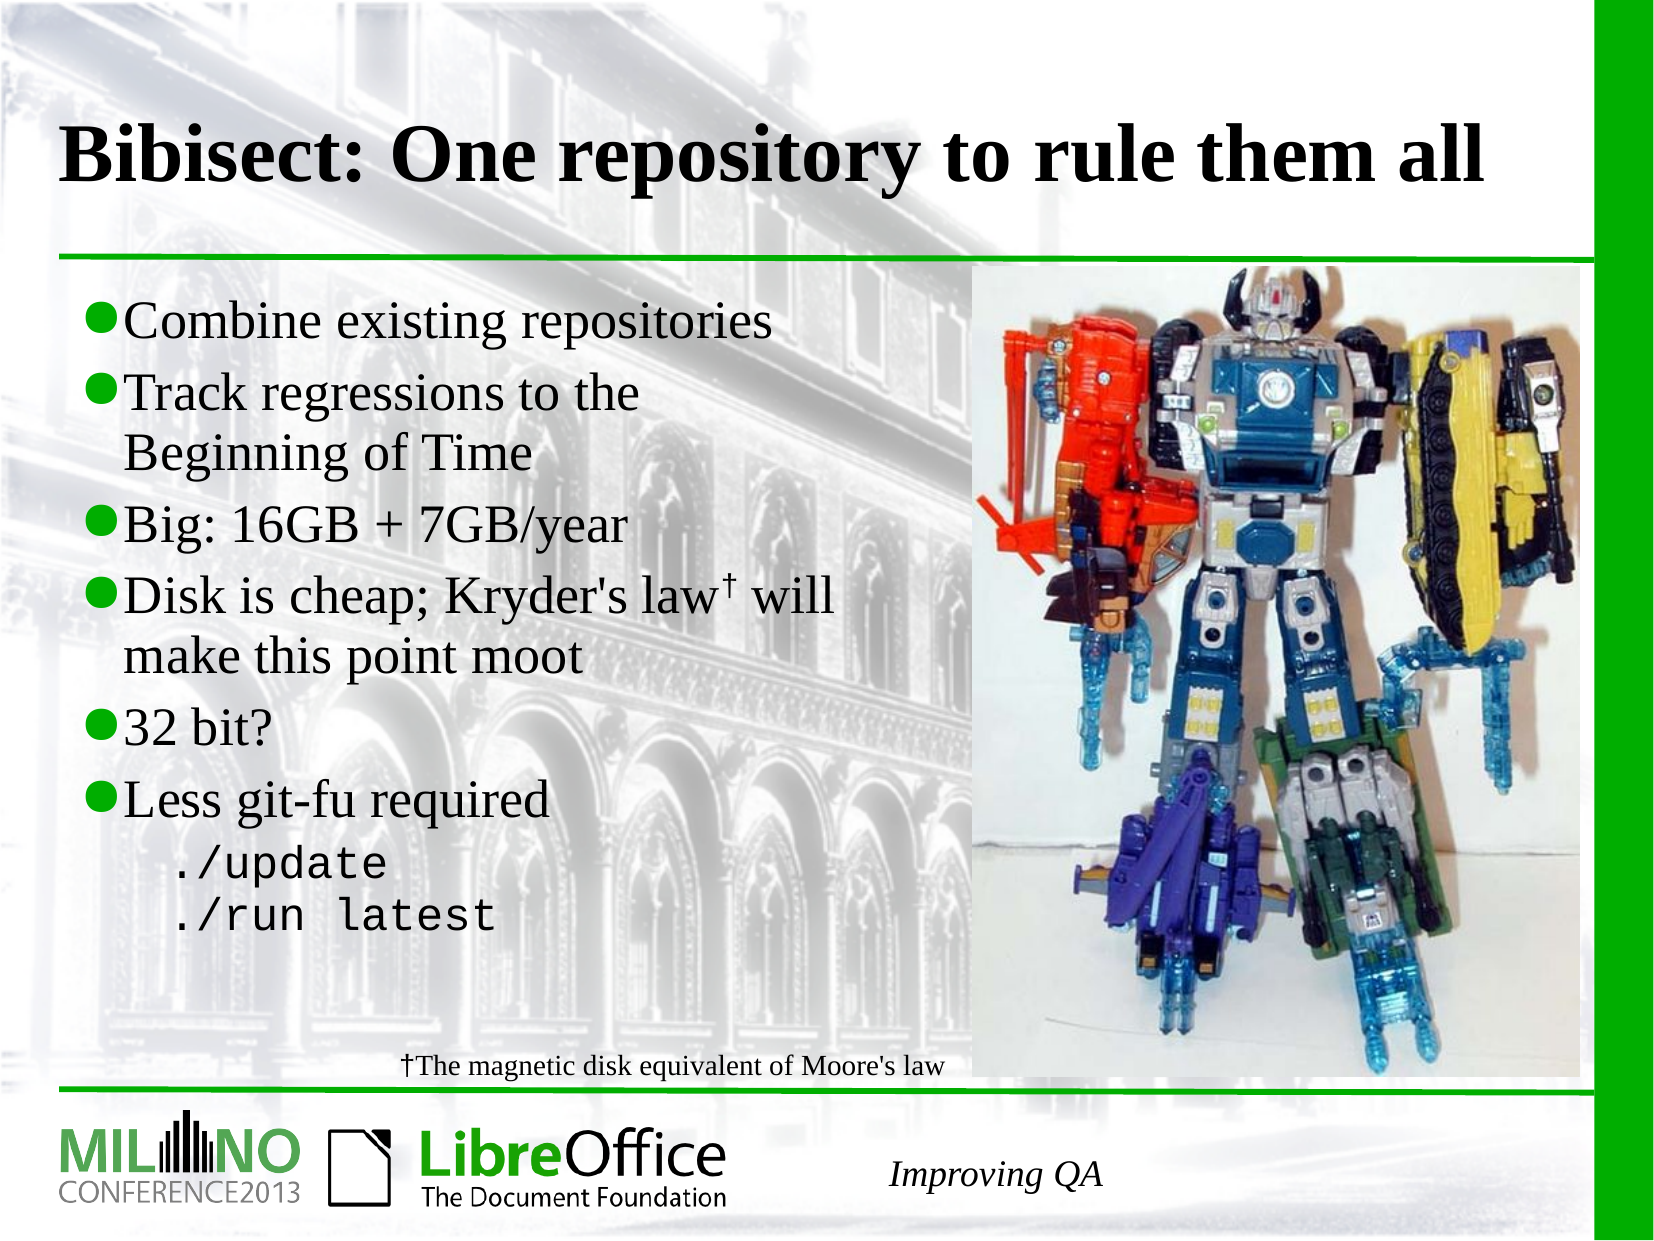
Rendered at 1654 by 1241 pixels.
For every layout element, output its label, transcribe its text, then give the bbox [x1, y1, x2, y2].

picture [0, 1, 1594, 1241]
title Bibisect: One repository to rule them all [59, 49, 1548, 257]
list Combine existing repositories Track regressions to the Beginning of Time Big: 16GB + 7GB/year Disk is cheap; Kryder's law† will make this point moot 32 bit? Less git-fu required ./update ./run latest [35, 290, 972, 1010]
text_box †The magnetic disk equivalent of Moore's law [384, 1041, 1007, 1090]
